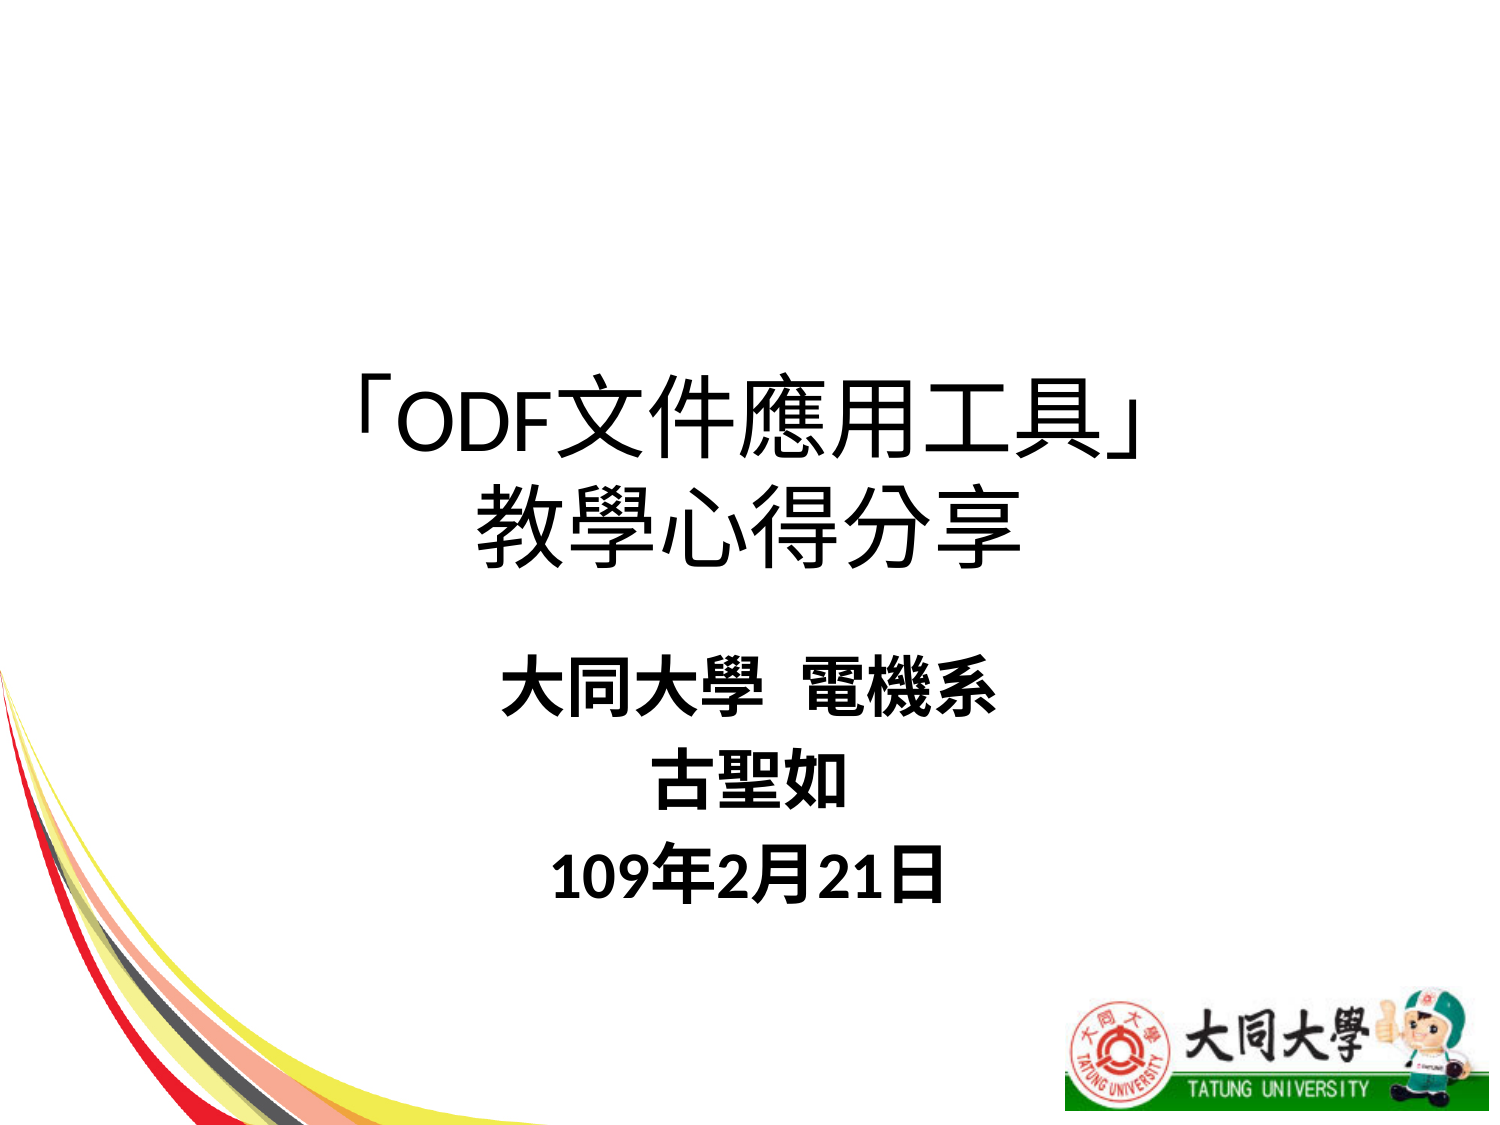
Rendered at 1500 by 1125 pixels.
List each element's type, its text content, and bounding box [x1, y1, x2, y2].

subtitle 大同大學 電機系 古聖如 109年2月21日 [225, 637, 1275, 925]
picture [0, 0, 1500, 1125]
title ｢ODF文件應用工具｣ 教學心得分享 [112, 349, 1388, 591]
